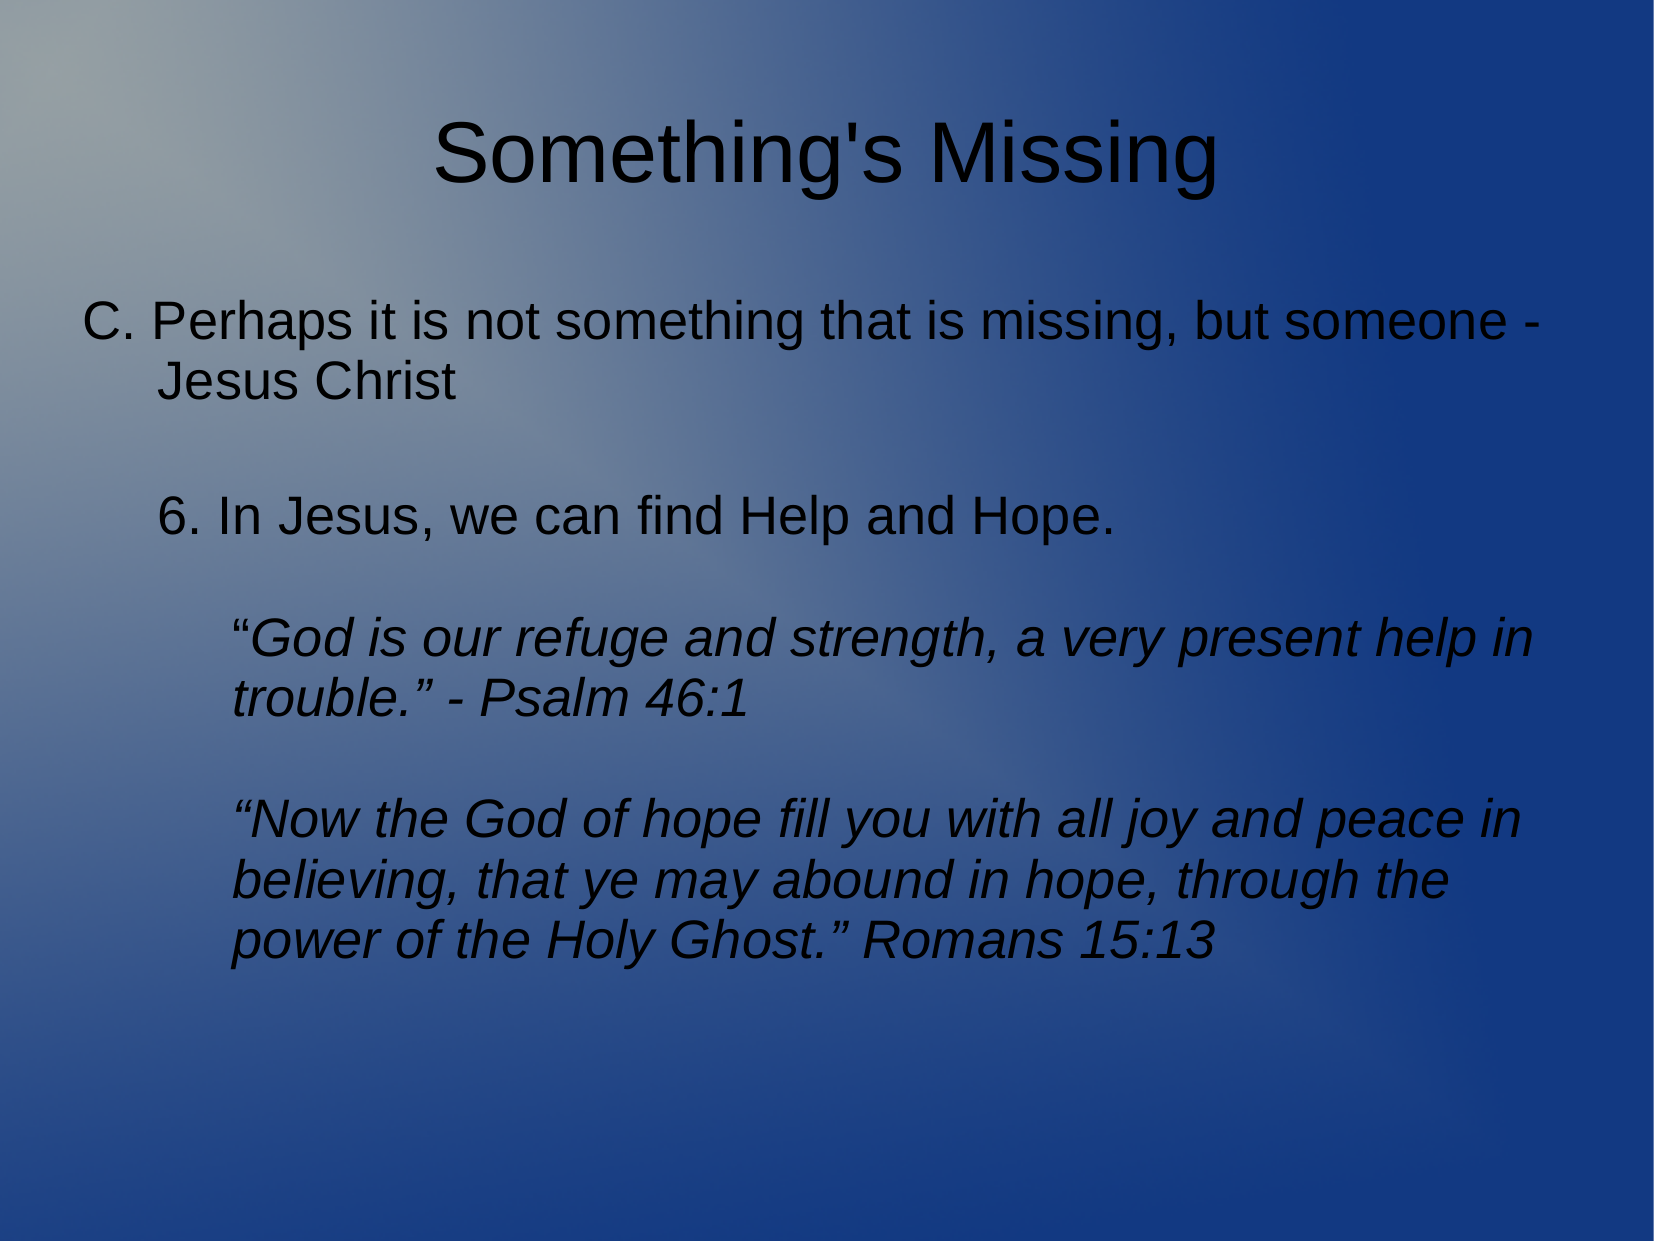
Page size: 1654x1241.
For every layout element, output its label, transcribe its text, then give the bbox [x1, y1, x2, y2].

title Something's Missing [82, 49, 1571, 257]
picture [0, 0, 1654, 1241]
subtitle C. Perhaps it is not something that is missing, but someone - Jesus Christ 6. In Jesus, we can find Help and Hope. “God is our refuge and strength, a very present help in trouble.” - Psalm 46:1 “Now the God of hope fill you with all joy and peace in believing, that ye may abound in hope, through the power of the Holy Ghost.” Romans 15:13 [82, 290, 1571, 1109]
